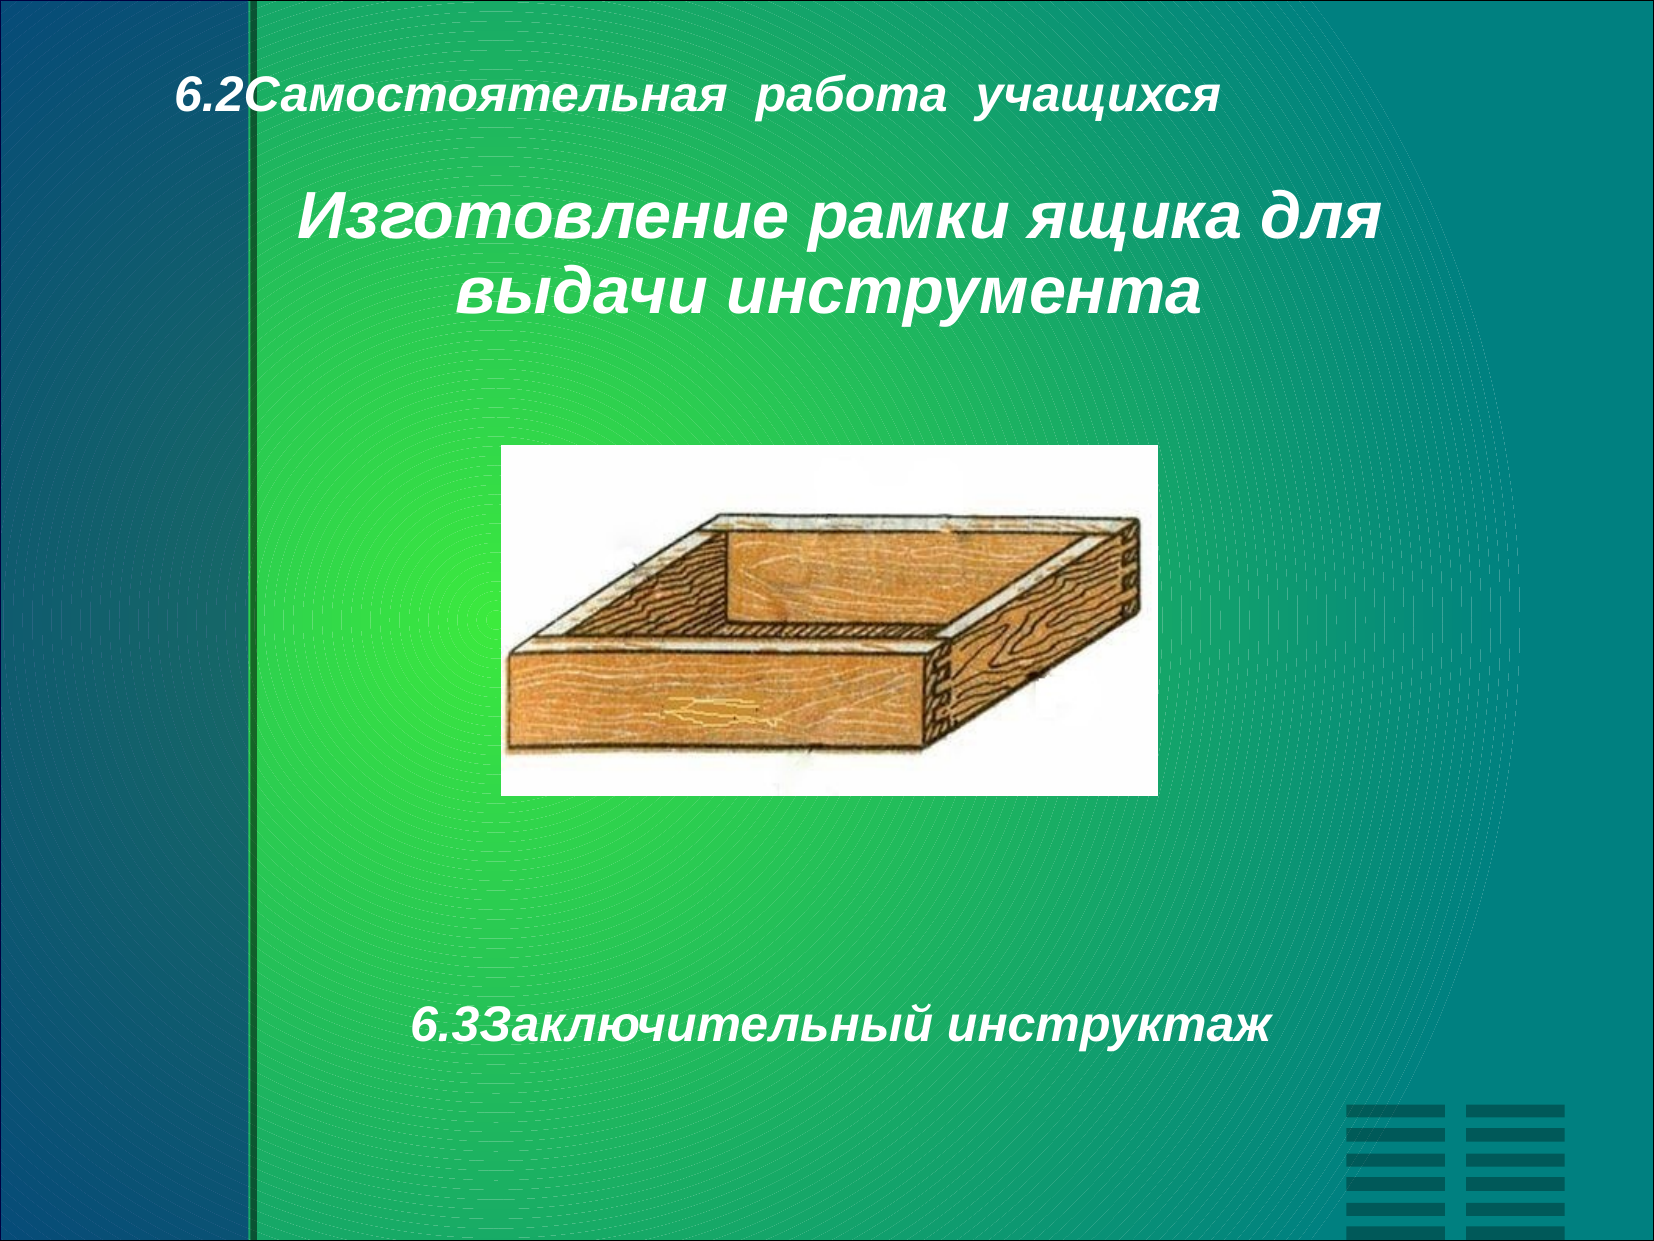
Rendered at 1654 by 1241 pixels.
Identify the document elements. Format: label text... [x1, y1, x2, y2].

text_box 6.2Самостоятельная работа учащихся Изготовление рамки ящика для выдачи инструмента 6.3Заключительный инструктаж [136, 59, 1522, 1182]
picture [501, 445, 1158, 796]
